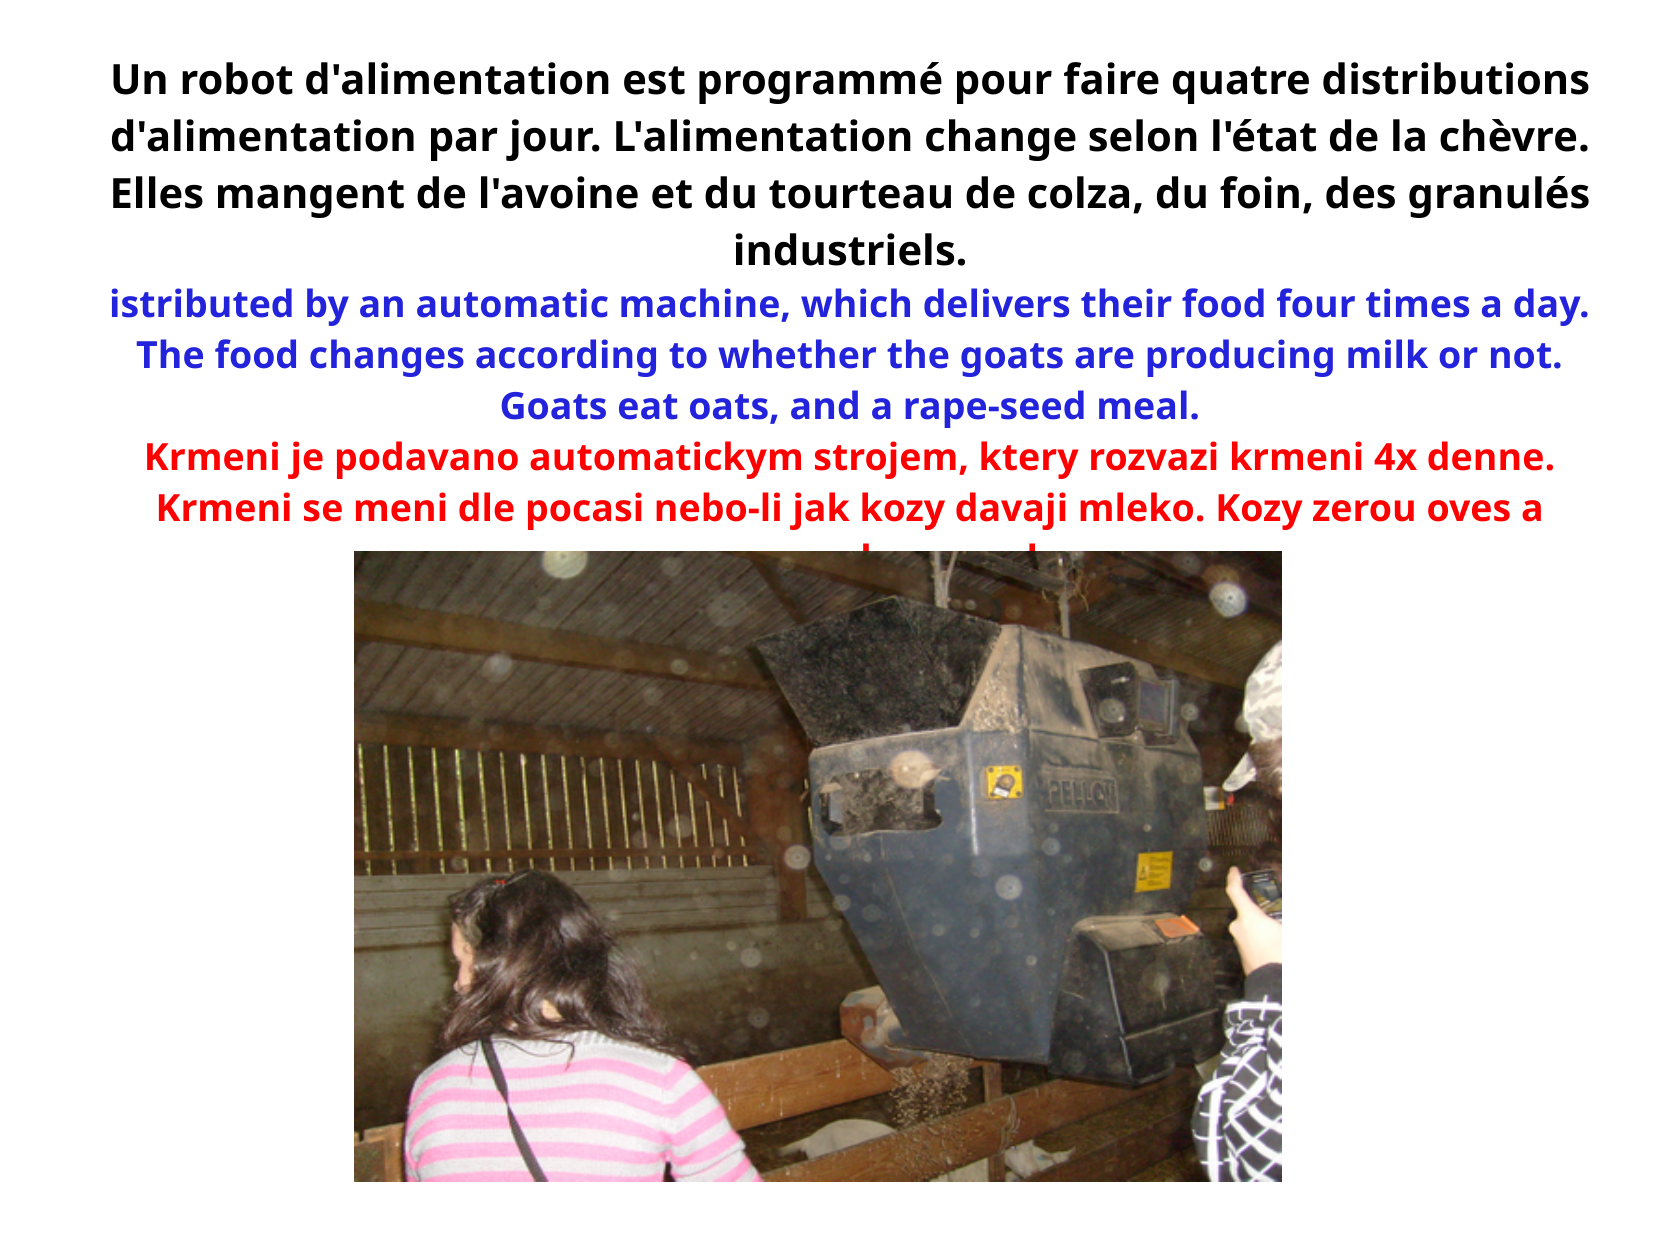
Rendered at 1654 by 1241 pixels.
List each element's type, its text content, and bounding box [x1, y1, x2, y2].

title Un robot d'alimentation est programmé pour faire quatre distributions d'alimentation par jour. L'alimentation change selon l'état de la chèvre. Elles mangent de l'avoine et du tourteau de colza, du foin, des granulés industriels. istributed by an automatic machine, which delivers their food four times a day. The food changes according to whether the goats are producing milk or not. Goats eat oats, and a rape-seed meal. Krmeni je podavano automatickym strojem, ktery rozvazi krmeni 4x denne. Krmeni se meni dle pocasi nebo-li jak kozy davaji mleko. Kozy zerou oves a repne granule. granule. [106, 42, 1595, 591]
picture [354, 551, 1282, 1182]
